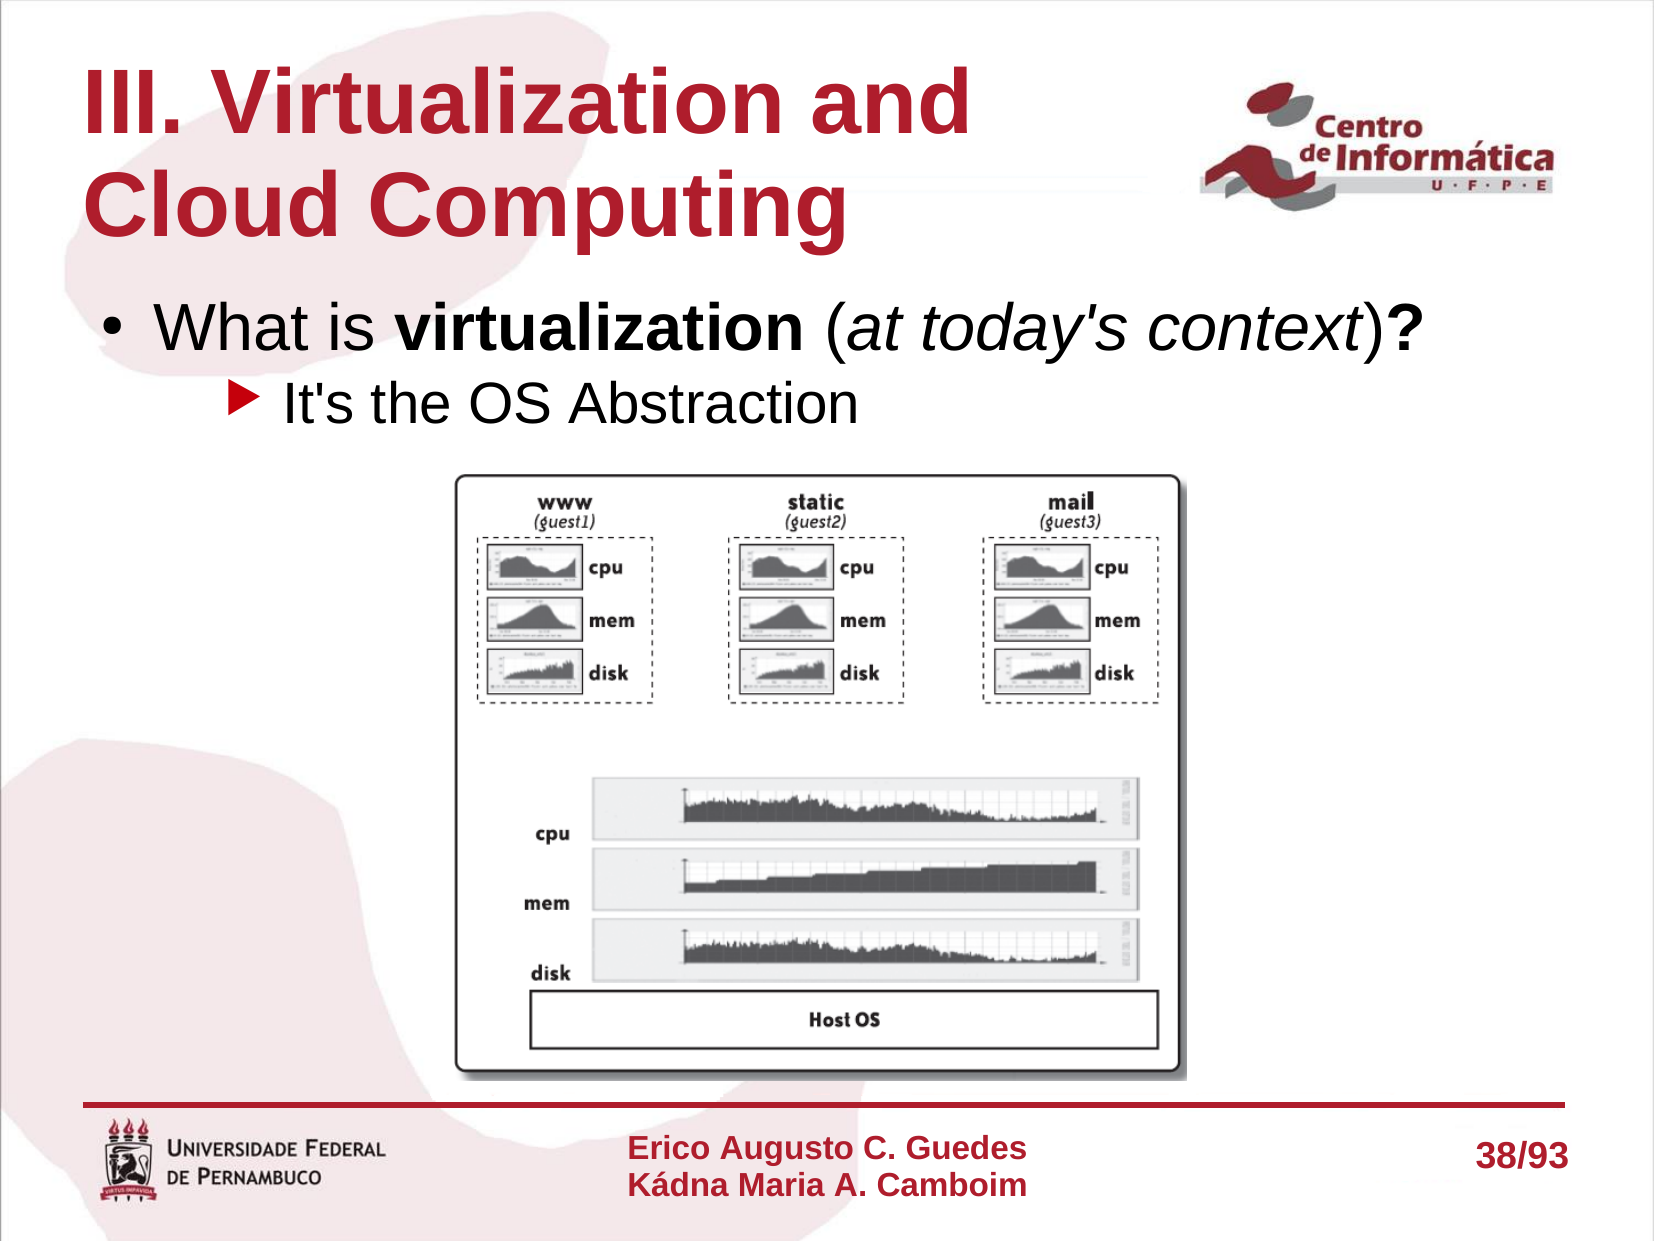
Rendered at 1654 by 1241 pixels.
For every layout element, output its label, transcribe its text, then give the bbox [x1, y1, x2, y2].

picture [0, 0, 1654, 1241]
title III. Virtualization and Cloud Computing [82, 34, 1571, 272]
list What is virtualization (at today's context)? It's the OS Abstraction [82, 290, 1571, 1094]
